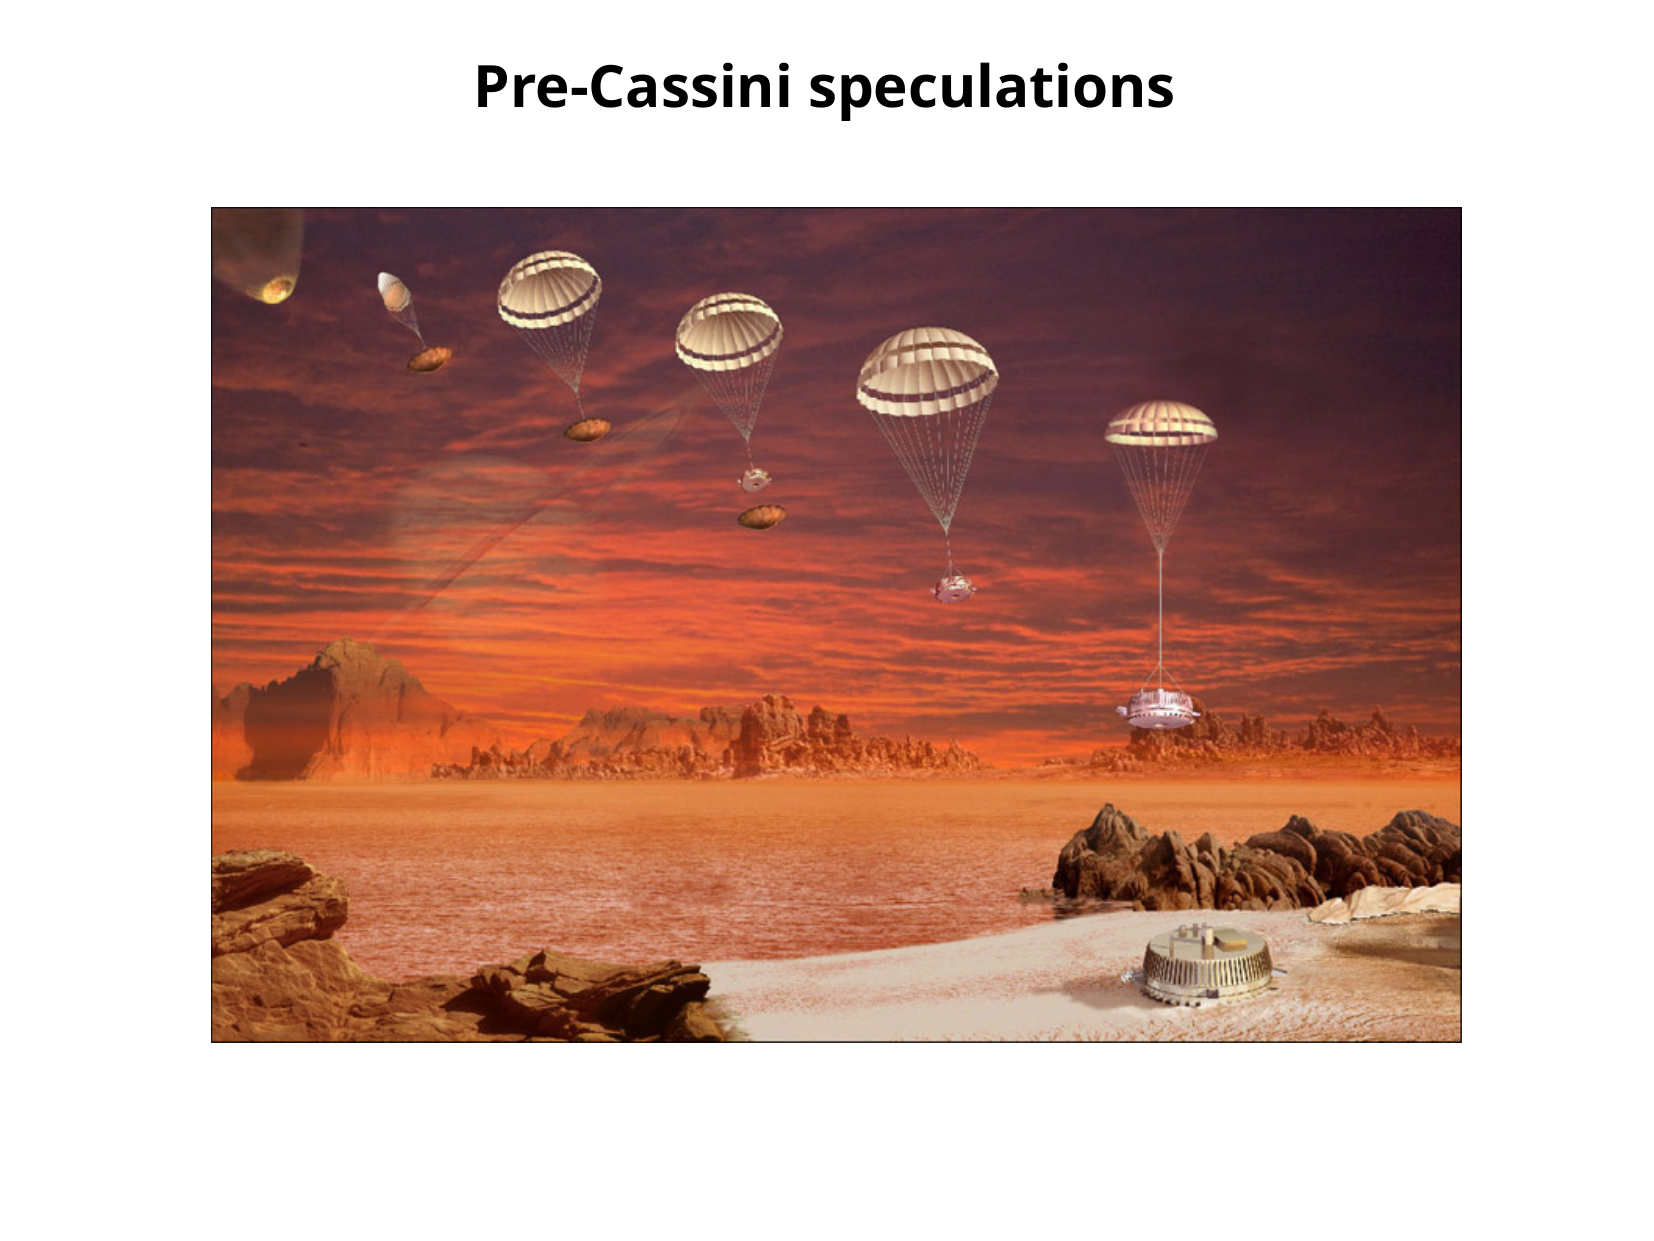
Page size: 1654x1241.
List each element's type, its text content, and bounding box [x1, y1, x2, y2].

picture [211, 207, 1462, 1043]
text_box Pre-Cassini speculations [262, 37, 1388, 134]
